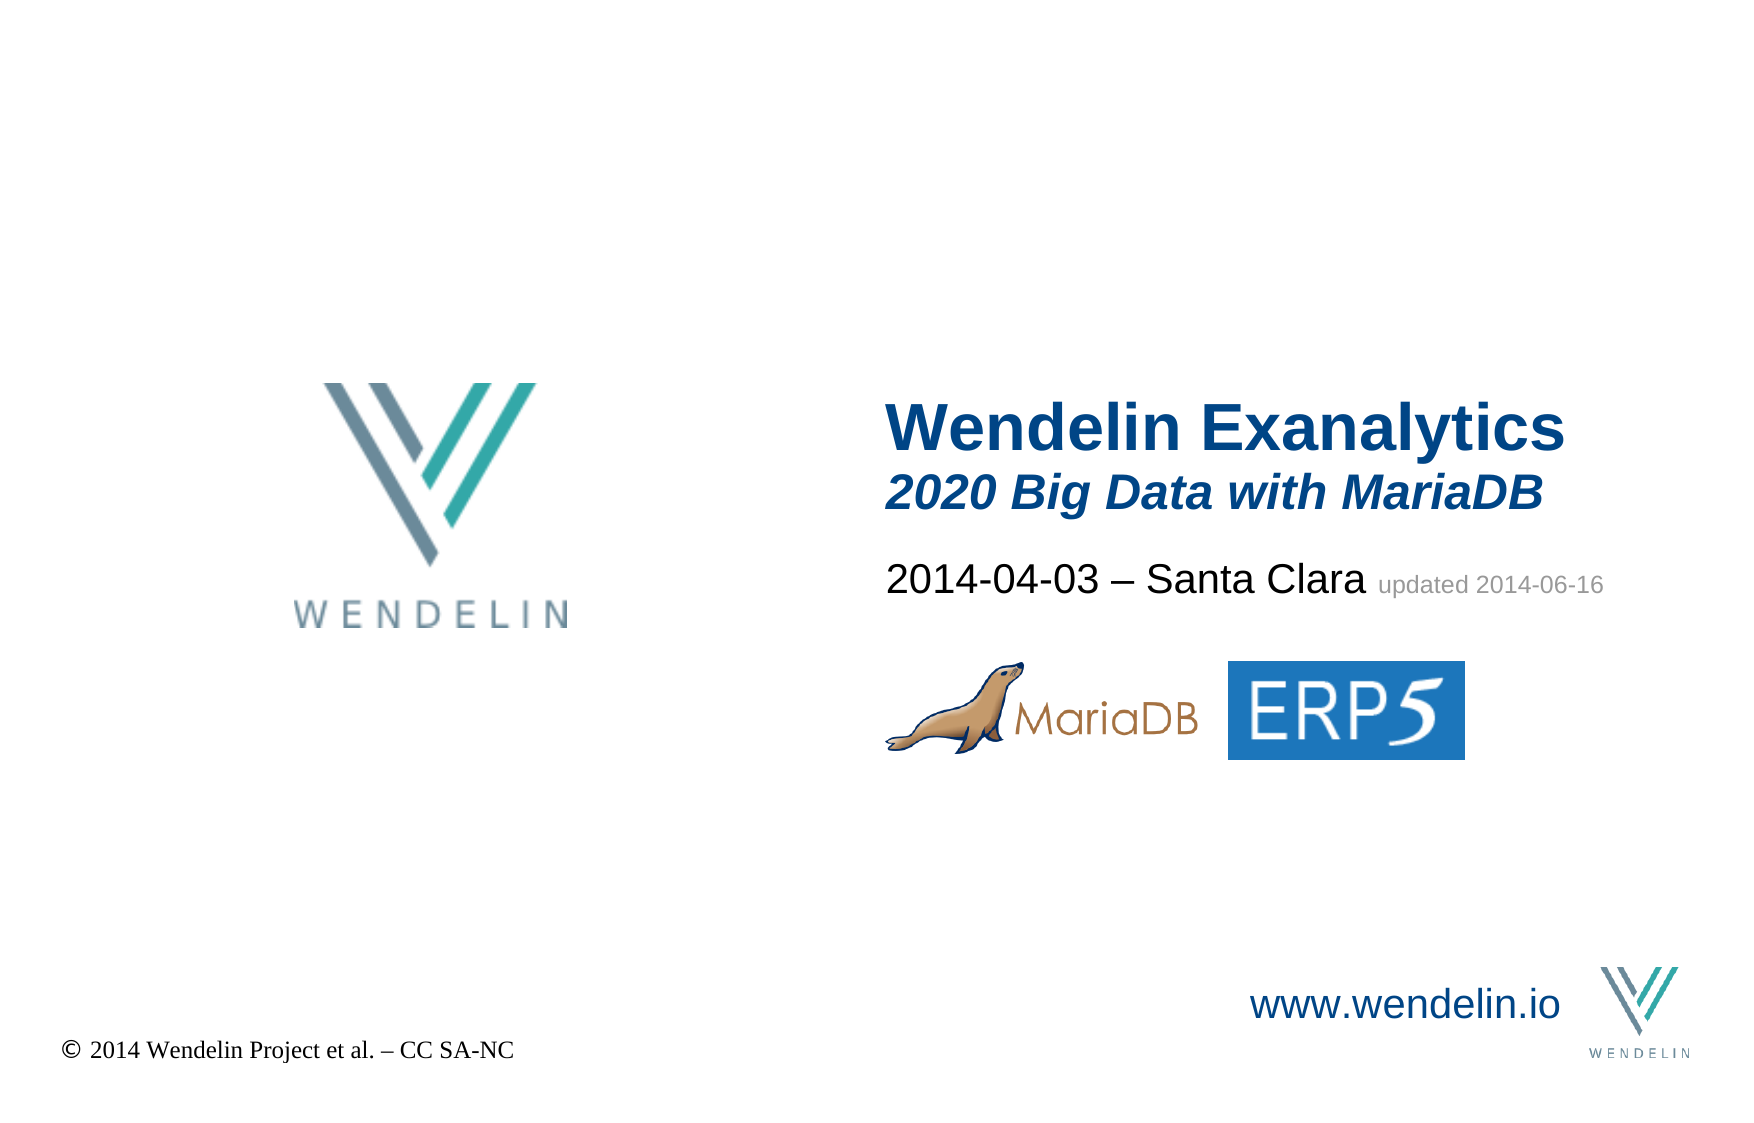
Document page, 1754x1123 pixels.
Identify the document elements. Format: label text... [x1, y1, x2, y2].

picture [885, 662, 1198, 754]
picture [294, 383, 567, 628]
picture [1589, 967, 1689, 1058]
list Wendelin Exanalytics 2020 Big Data with MariaDB [885, 389, 1652, 626]
picture [1228, 661, 1465, 760]
text_box 2014-04-03 – Santa Clara updated 2014-06-16 [885, 555, 1605, 603]
text_box www.wendelin.io [1250, 980, 1560, 1028]
